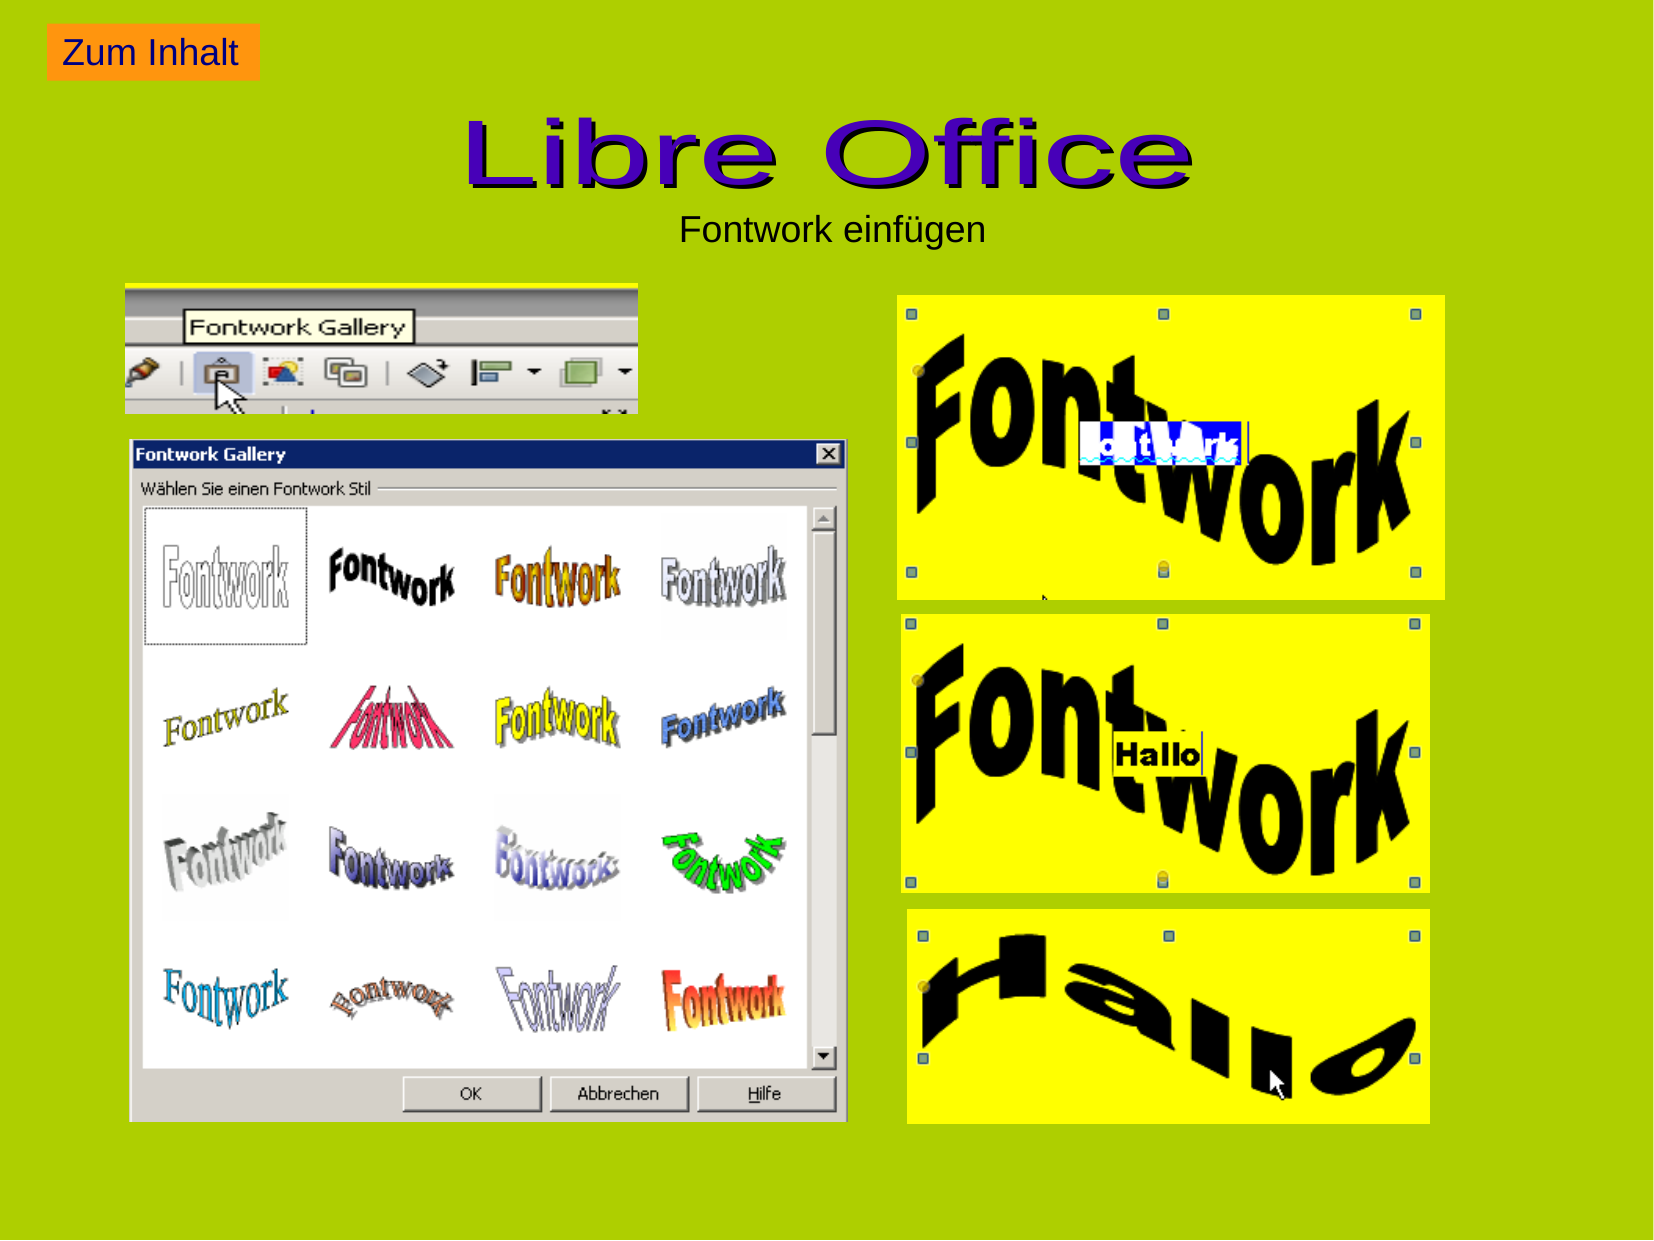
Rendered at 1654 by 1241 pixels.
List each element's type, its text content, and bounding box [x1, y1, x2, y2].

text_box Zum Inhalt [47, 23, 260, 81]
picture [897, 295, 1445, 600]
picture [907, 909, 1430, 1124]
title Libre Office [82, 49, 1571, 257]
picture [125, 283, 638, 414]
text_box Fontwork einfügen [460, 201, 1205, 258]
picture [129, 439, 848, 1123]
picture [901, 614, 1430, 893]
